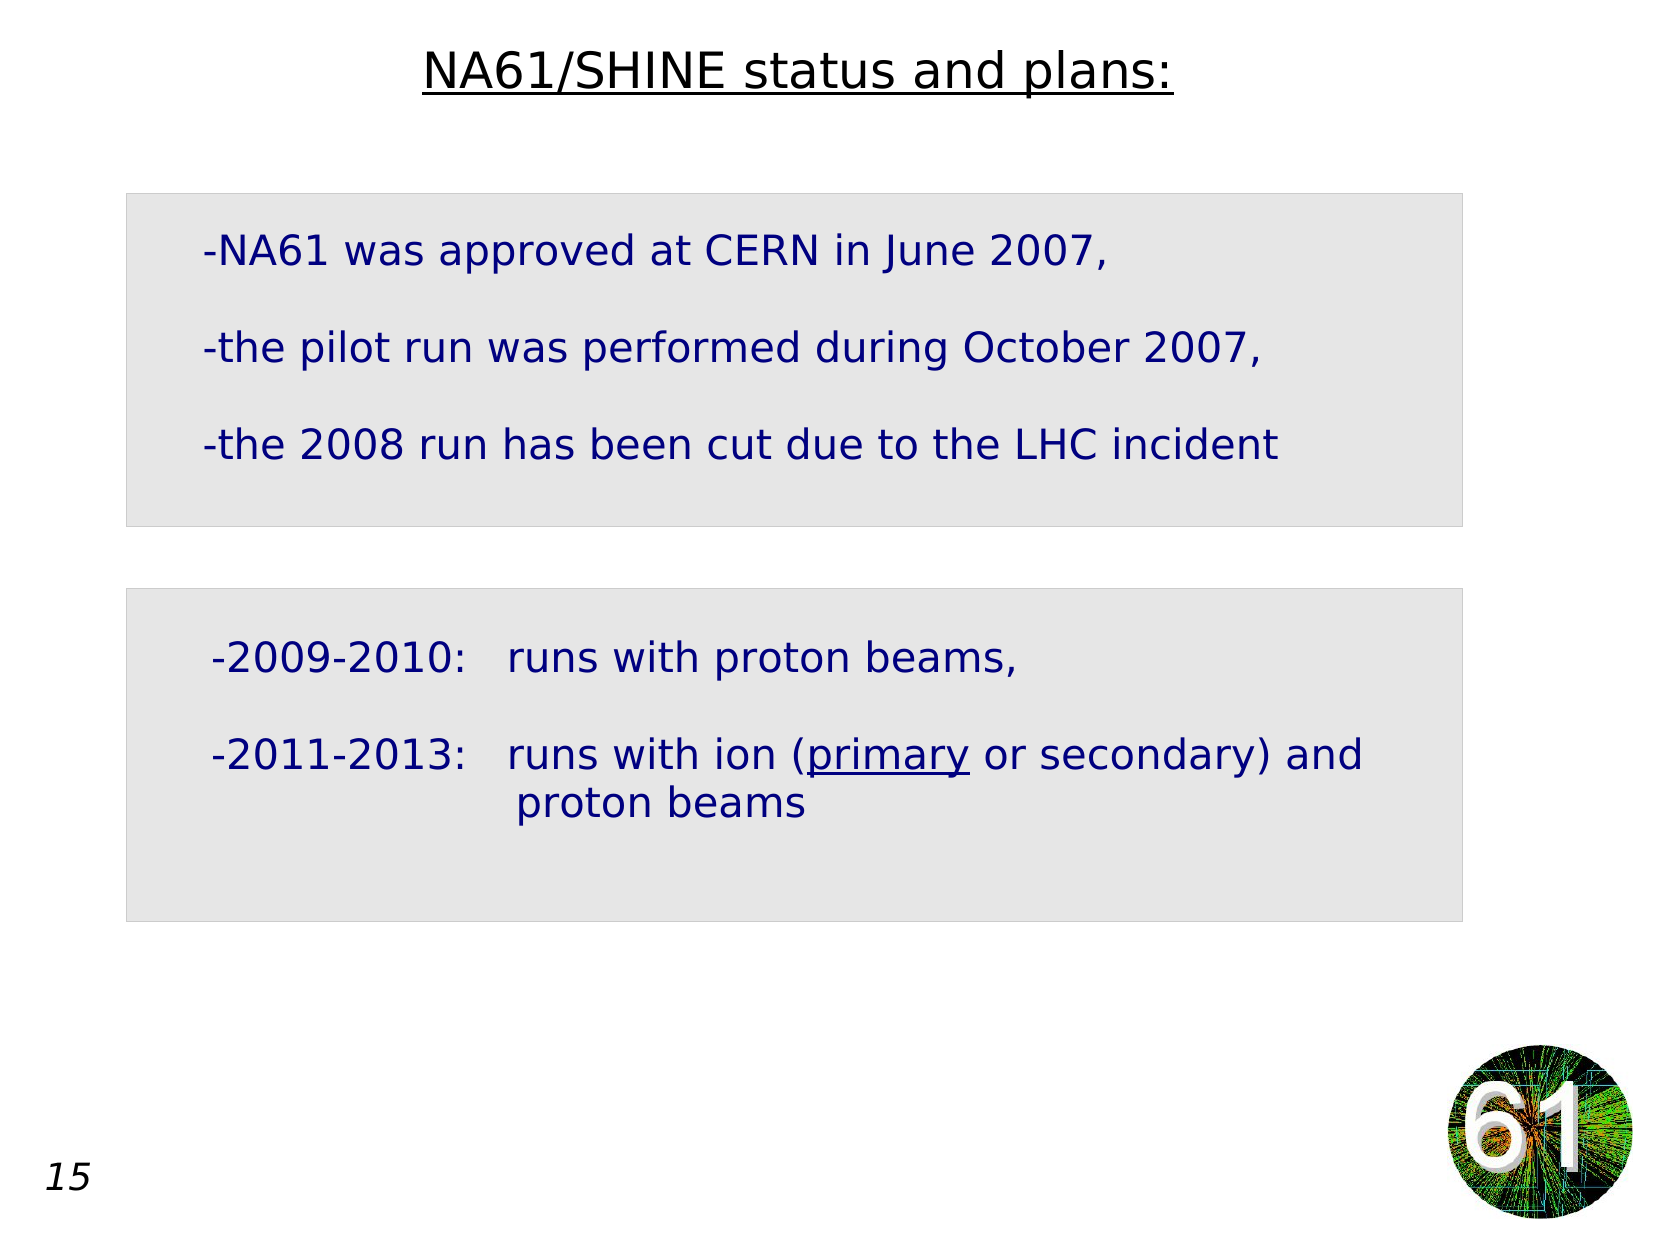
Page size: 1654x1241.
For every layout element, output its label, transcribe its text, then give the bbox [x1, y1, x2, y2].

picture [1447, 1044, 1633, 1219]
text_box [126, 588, 1463, 922]
text_box -NA61 was approved at CERN in June 2007, -the pilot run was performed during October 2007, -the 2008 run has been cut due to the LHC incident [202, 226, 1277, 470]
text_box [126, 193, 1463, 527]
text_box NA61/SHINE status and plans: [422, 42, 1176, 101]
text_box -2009-2010: runs with proton beams, -2011-2013: runs with ion (primary or secondary) and proton beams [210, 633, 1554, 877]
